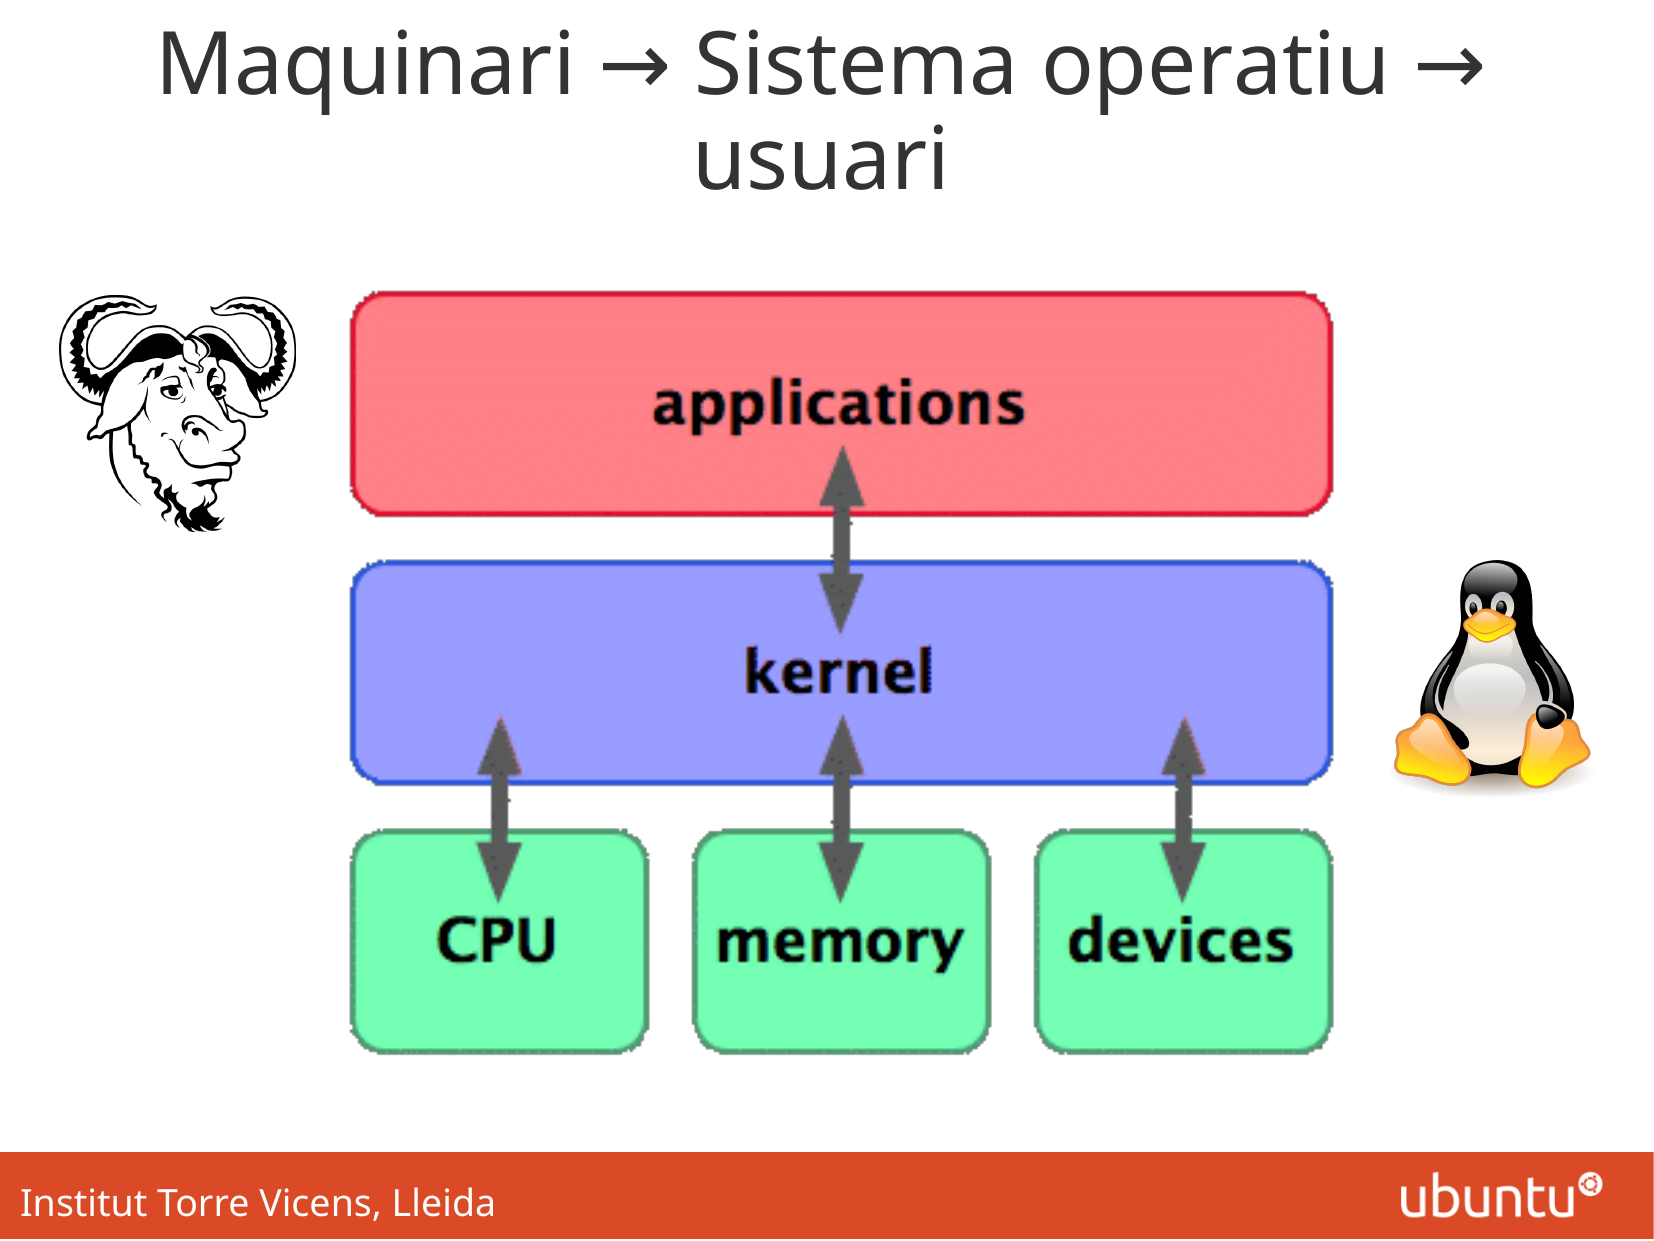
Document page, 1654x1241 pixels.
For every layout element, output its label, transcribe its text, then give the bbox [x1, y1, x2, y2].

picture [0, 1152, 1654, 1239]
text_box Maquinari → Sistema operatiu → usuari [11, 49, 1630, 178]
text_box Institut Torre Vicens, Lleida 17/05/2014 [5, 1169, 733, 1227]
picture [1387, 560, 1595, 798]
picture [59, 295, 296, 532]
picture [324, 265, 1361, 1085]
